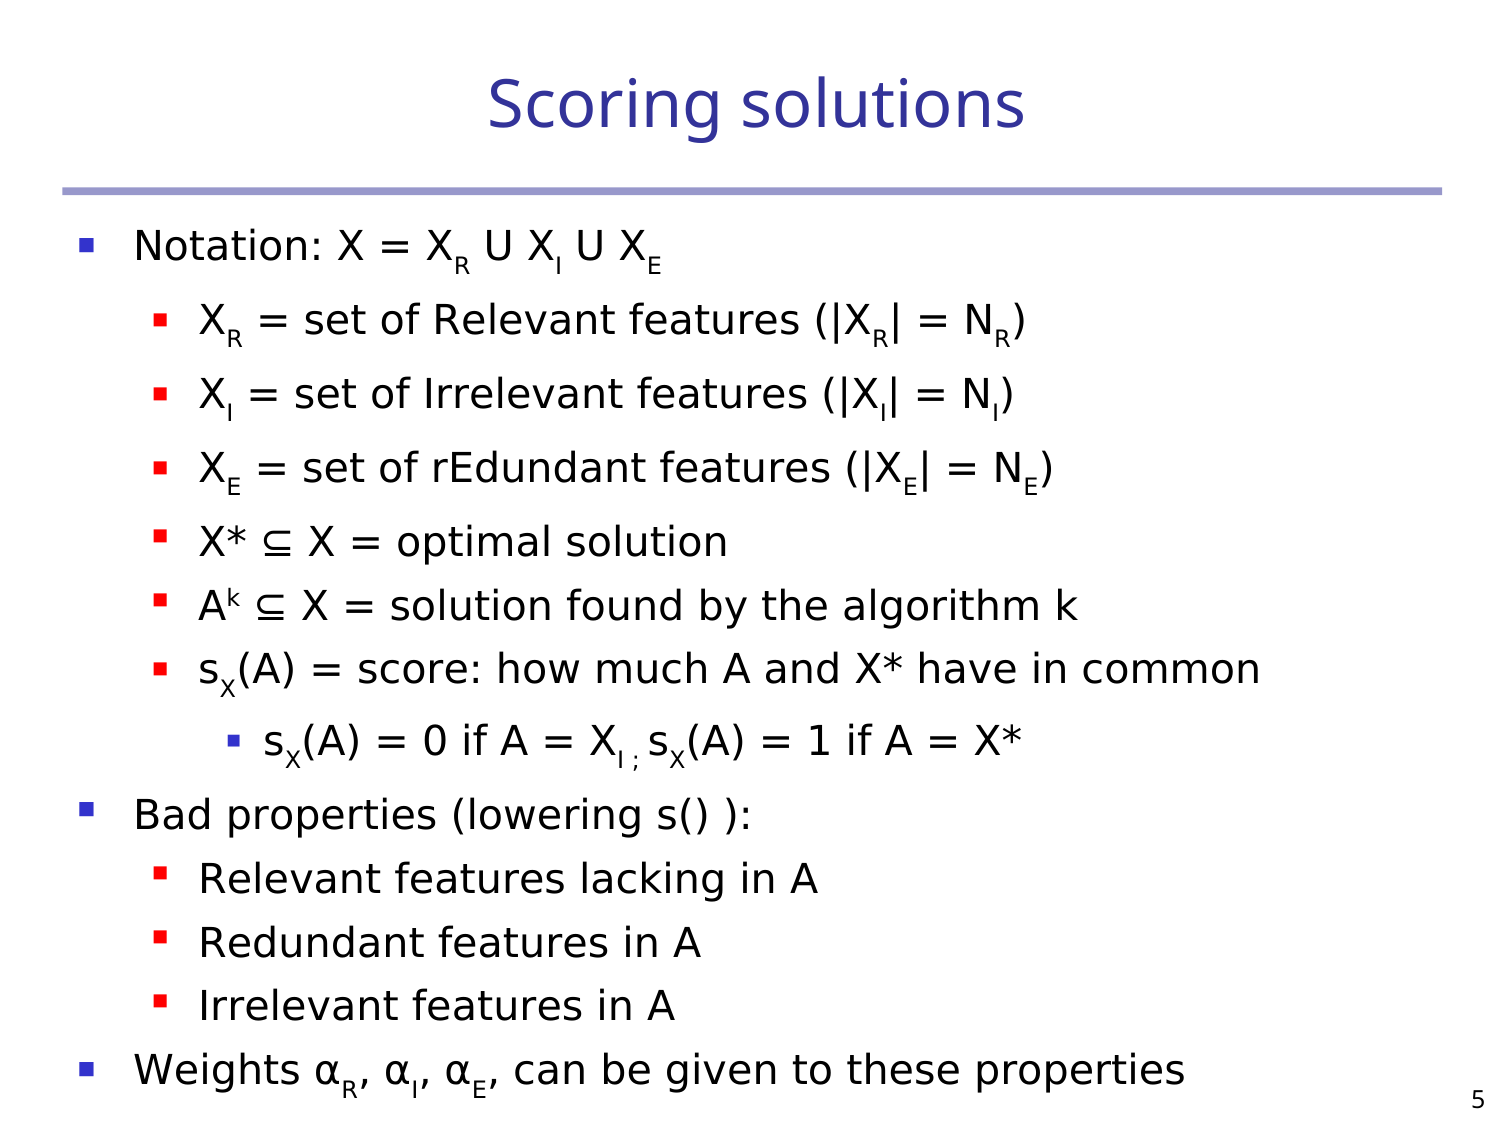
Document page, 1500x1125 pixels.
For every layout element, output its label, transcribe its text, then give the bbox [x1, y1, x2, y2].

text_box <number> [1187, 1050, 1500, 1125]
list Notation: X = XR U XI U XE XR = set of Relevant features (|XR| = NR) XI = set of Irrelevant features (|XI| = NI) XE = set of rEdundant features (|XE| = NE) X* ⊆ X = optimal solution Ak ⊆ X = solution found by the algorithm k sX(A) = score: how much A and X* have in common sX(A) = 0 if A = XI ; sX(A) = 1 if A = X* Bad properties (lowering s() ): Relevant features lacking in A Redundant features in A Irrelevant features in A Weights αR, αI, αE, can be given to these properties [62, 148, 1426, 1122]
title Scoring solutions [60, 32, 1456, 170]
